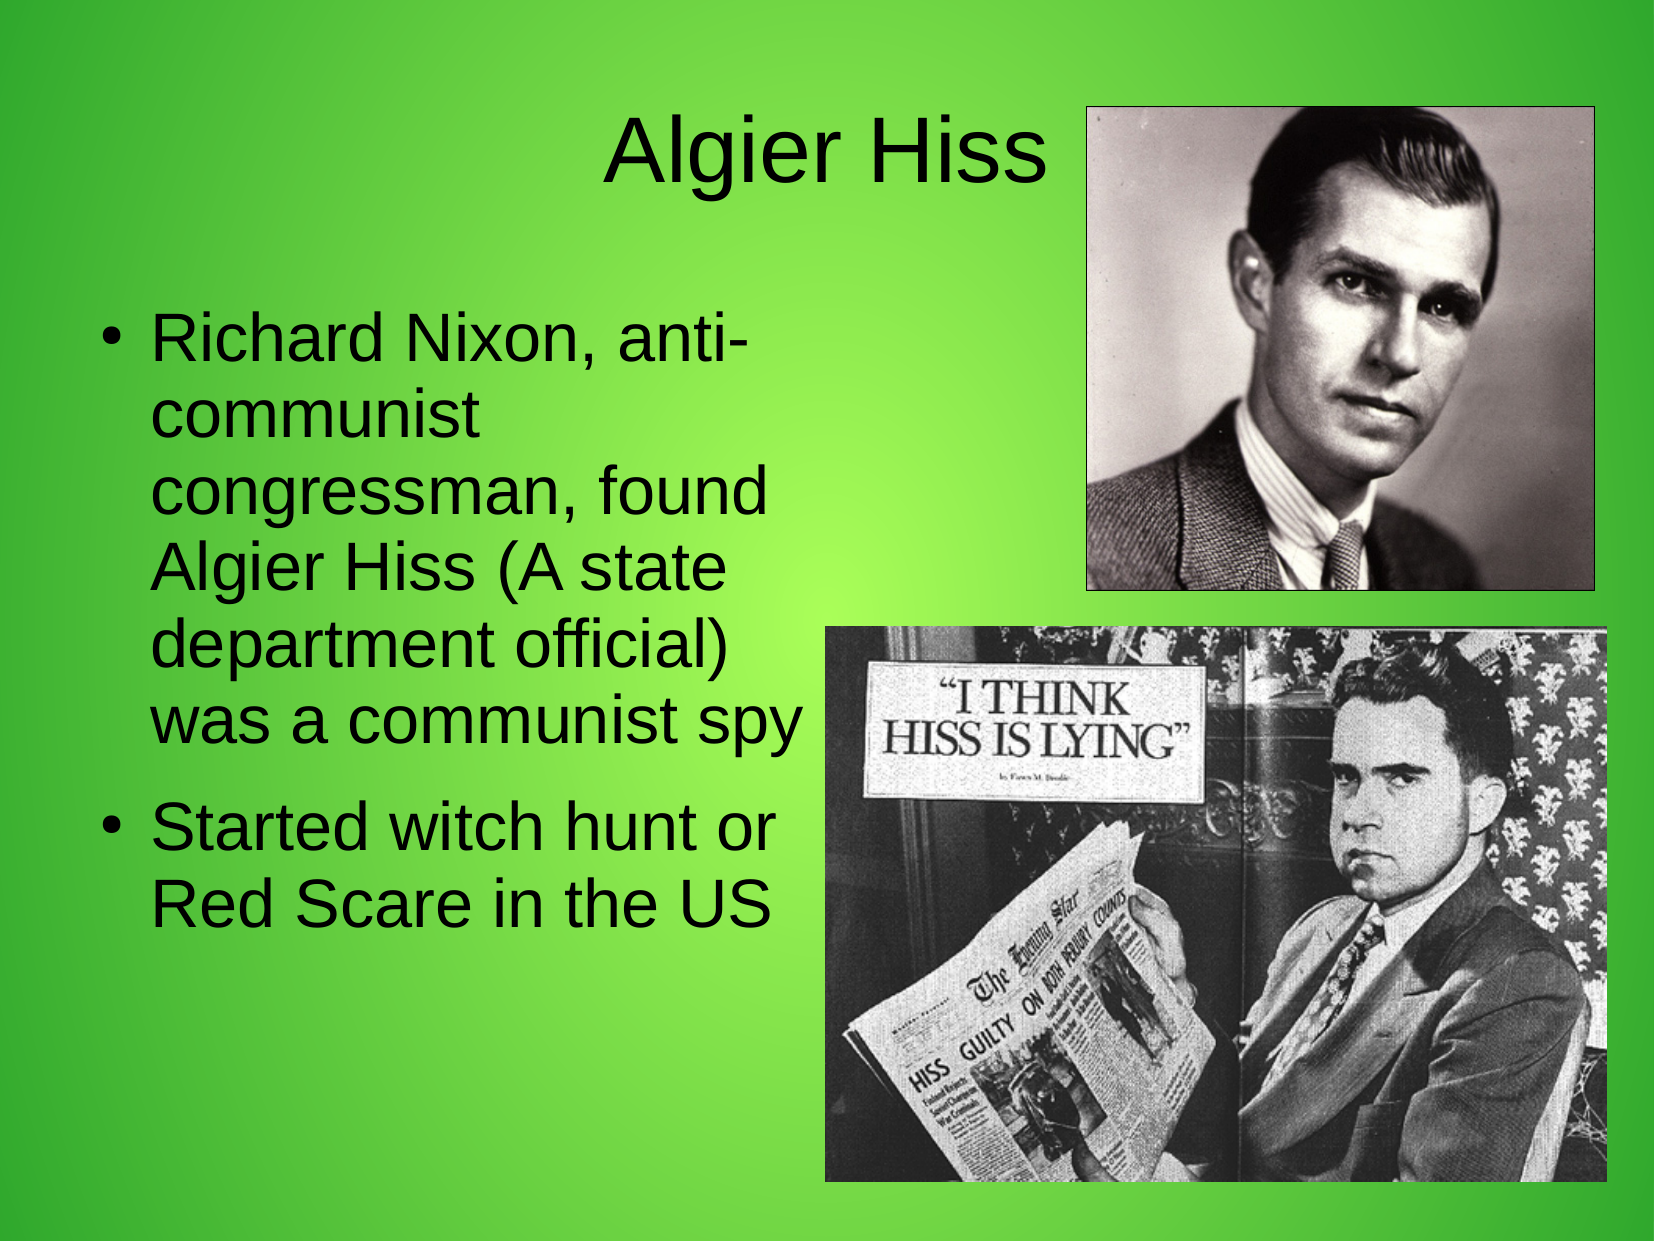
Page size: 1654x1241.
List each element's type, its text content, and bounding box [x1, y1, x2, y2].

title Algier Hiss [82, 47, 1571, 252]
picture [825, 626, 1607, 1182]
picture [1086, 106, 1595, 591]
list Richard Nixon, anti-communist congressman, found Algier Hiss (A state department official) was a communist spy Started witch hunt or Red Scare in the US [82, 299, 809, 1019]
